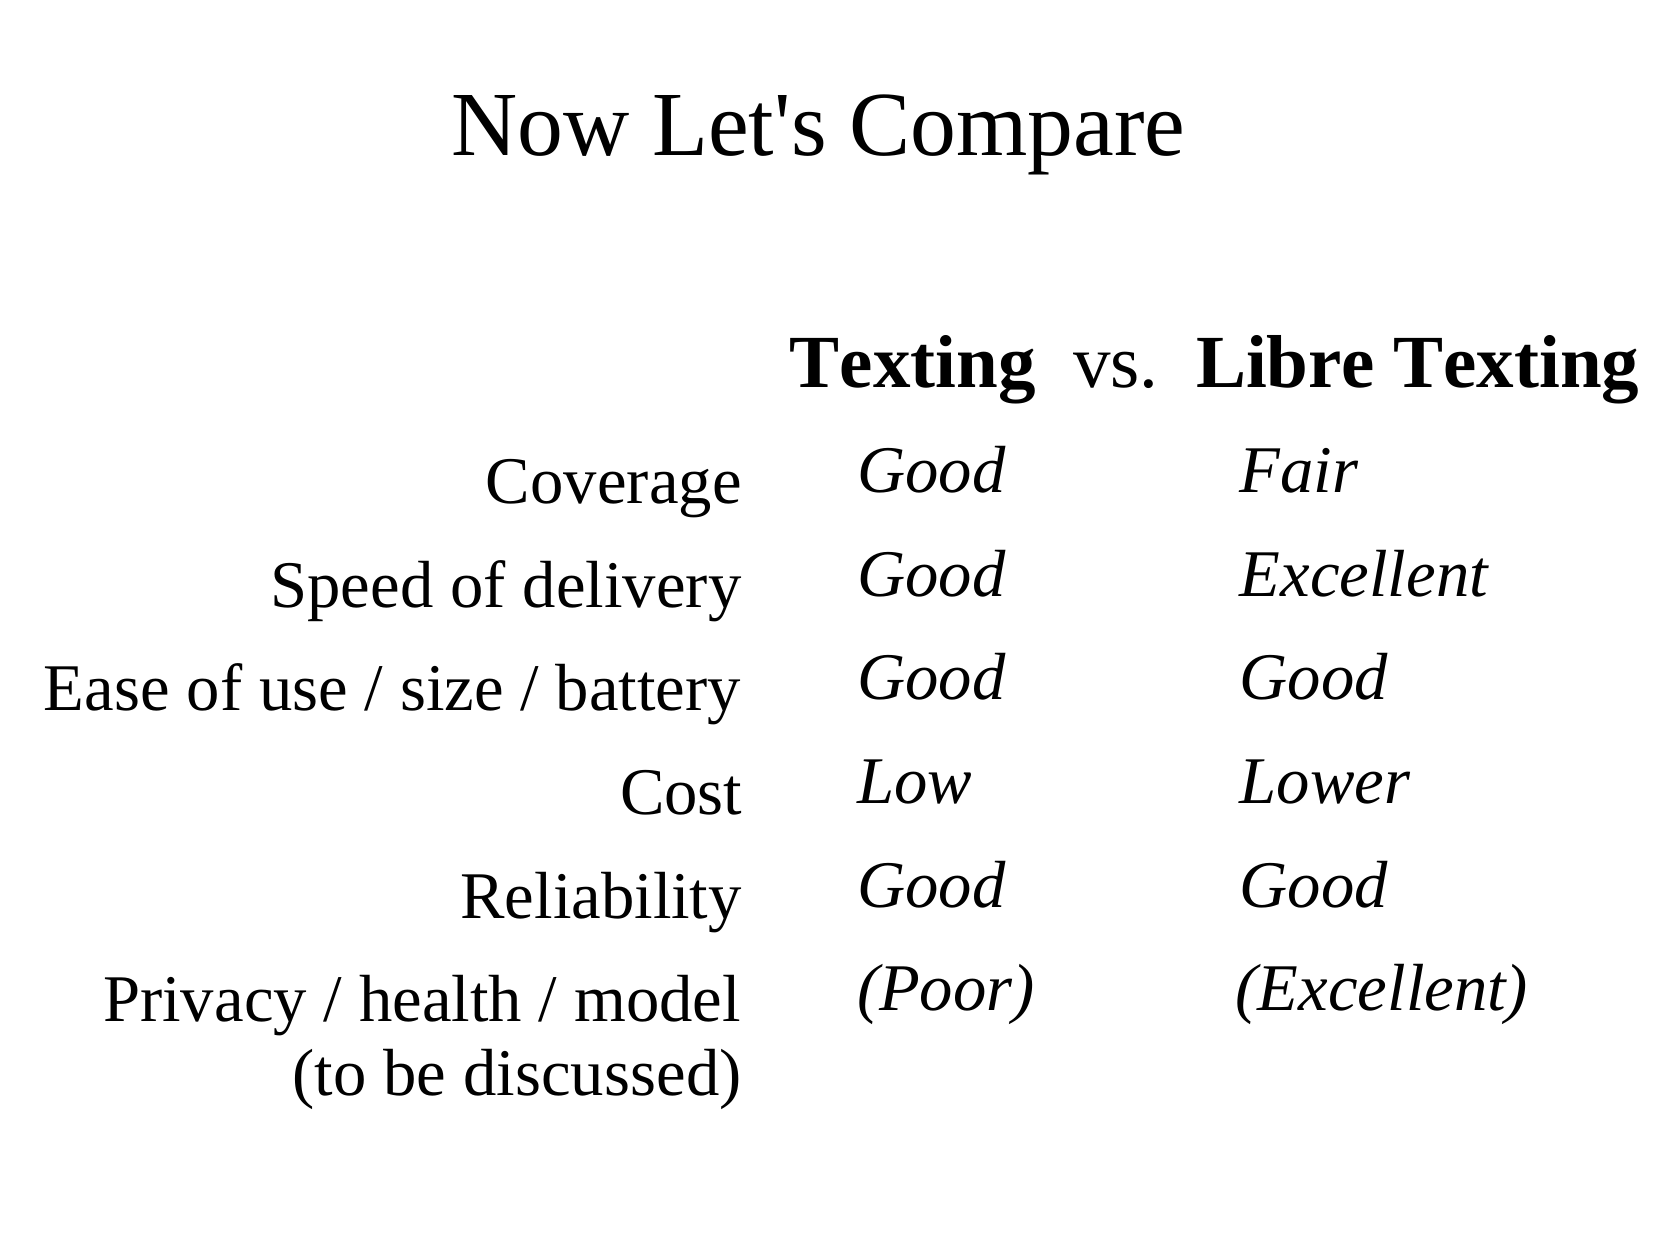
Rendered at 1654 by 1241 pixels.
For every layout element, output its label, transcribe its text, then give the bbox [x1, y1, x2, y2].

title Now Let's Compare [112, 20, 1525, 228]
list Coverage Speed of delivery Ease of use / size / battery Cost Reliability Privacy / health / model (to be discussed) [0, 444, 743, 1241]
list Texting vs. Libre Texting Good Fair Good Excellent Good Good Low Lower Good Good (Poor) (Excellent) [772, 320, 1642, 1183]
